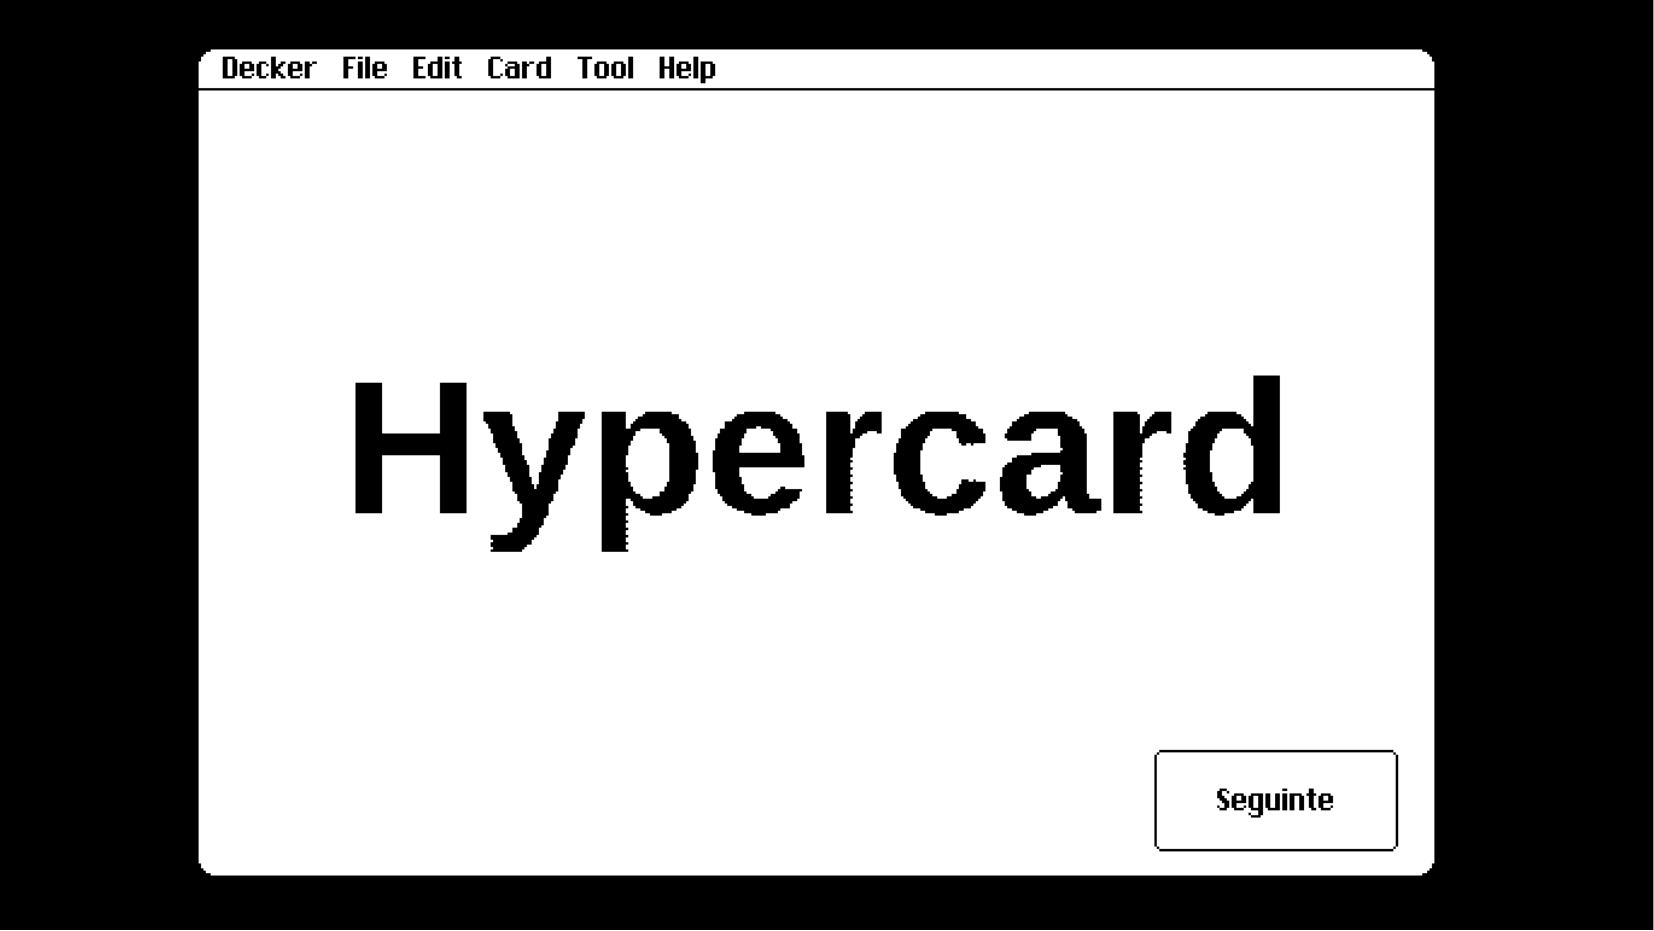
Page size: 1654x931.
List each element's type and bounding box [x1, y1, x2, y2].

picture [177, 29, 1455, 901]
